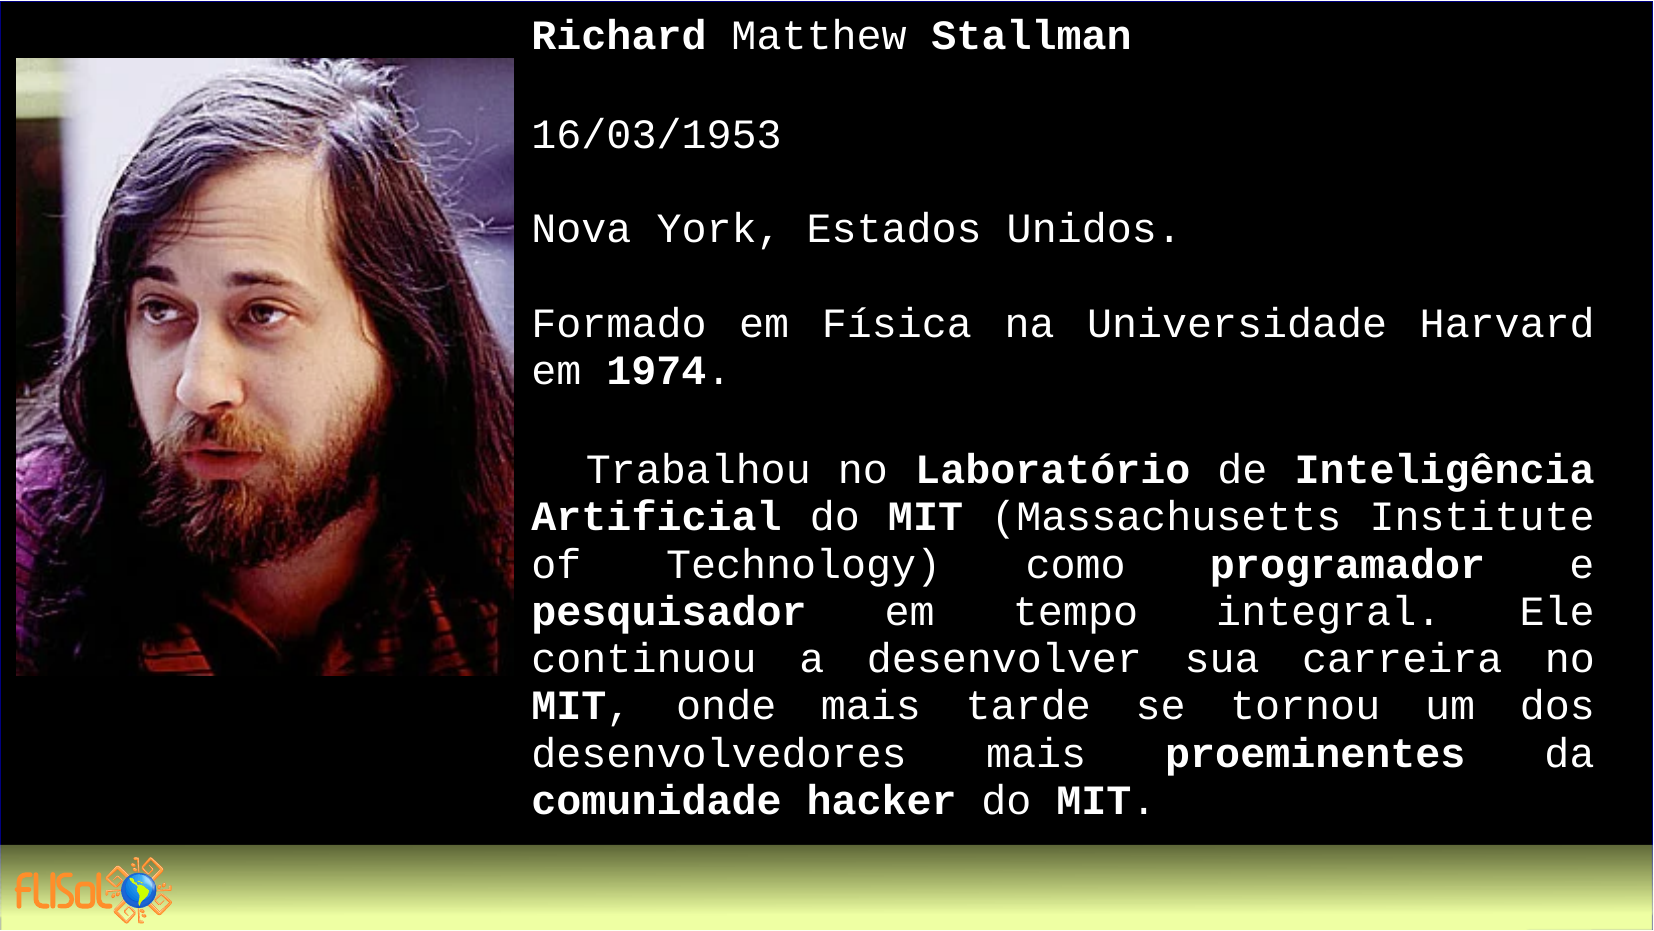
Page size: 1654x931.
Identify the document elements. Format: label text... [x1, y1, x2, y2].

picture [0, 0, 1654, 844]
text_box Richard Matthew Stallman 16/03/1953 Nova York, Estados Unidos. Formado em Física na Universidade Harvard em 1974. Trabalhou no Laboratório de Inteligência Artificial do MIT (Massachusetts Institute of Technology) como programador e pesquisador em tempo integral. Ele continuou a desenvolver sua carreira no MIT, onde mais tarde se tornou um dos desenvolvedores mais proeminentes da comunidade hacker do MIT. [531, 14, 1595, 827]
text_box [0, 844, 1654, 931]
